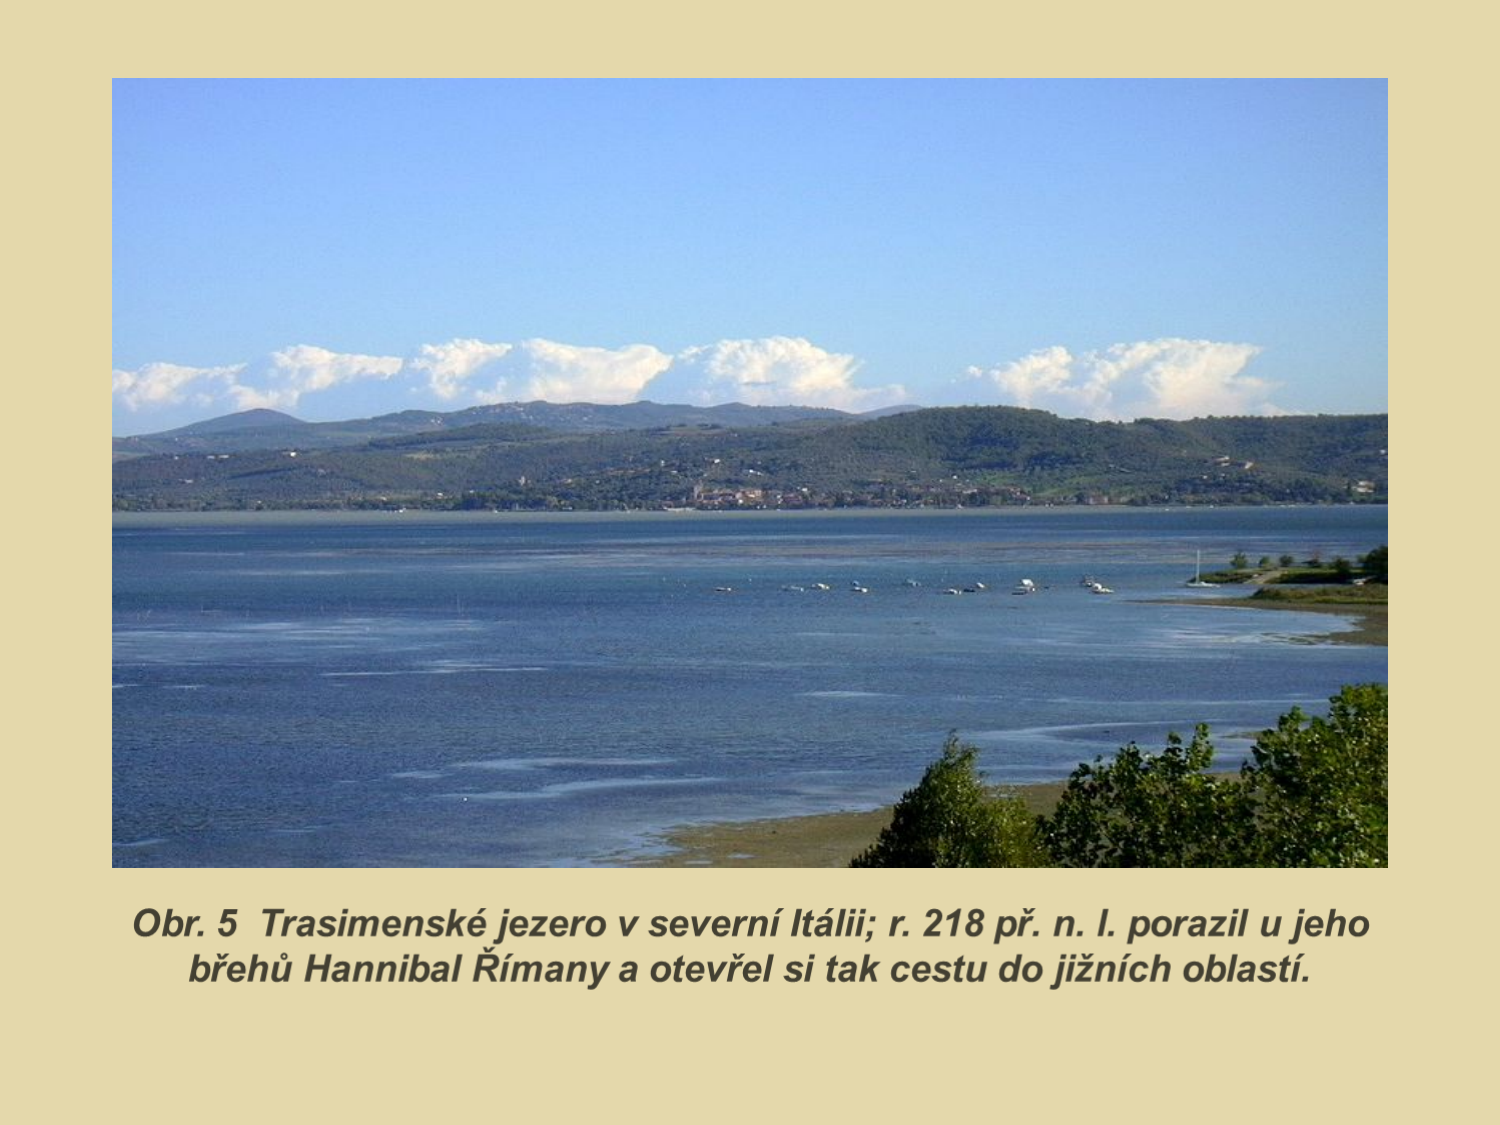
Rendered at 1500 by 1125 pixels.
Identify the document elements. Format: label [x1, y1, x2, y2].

picture [112, 78, 1388, 868]
picture [99, 887, 1403, 1015]
